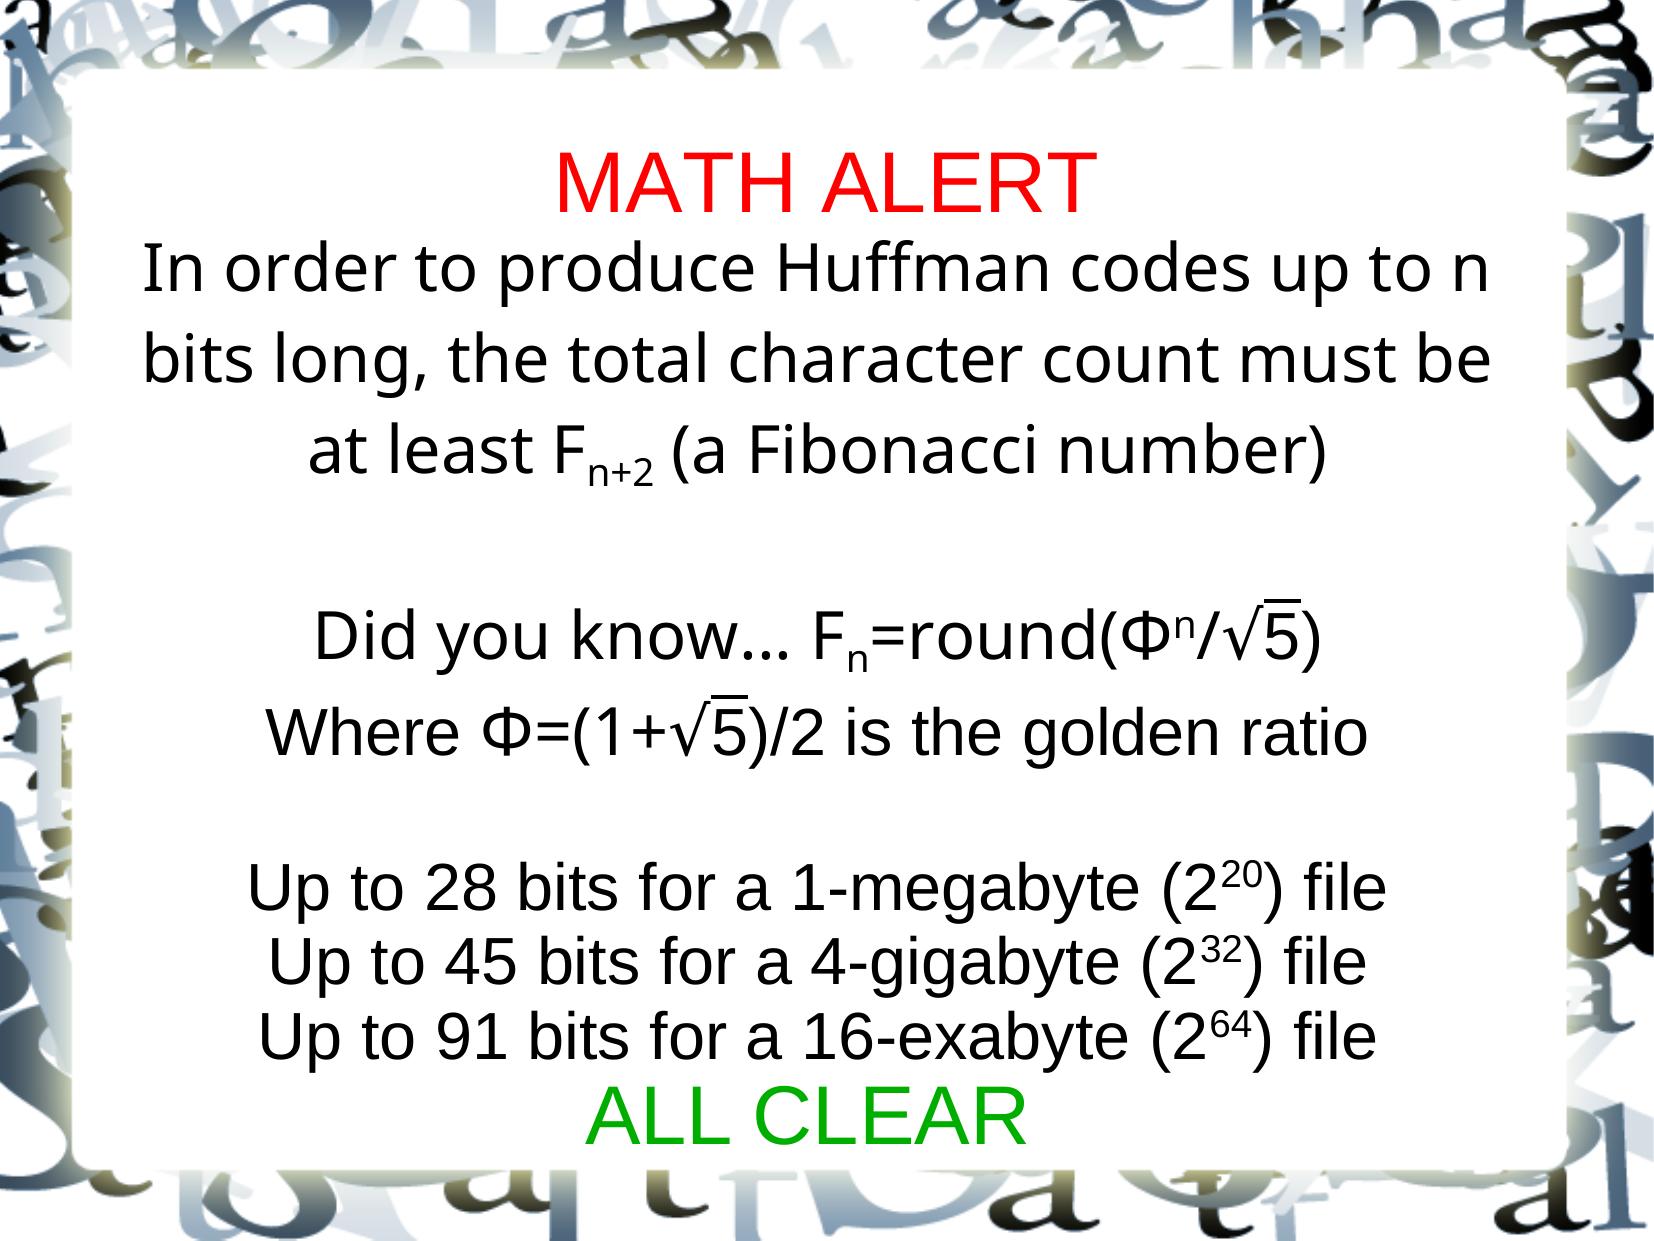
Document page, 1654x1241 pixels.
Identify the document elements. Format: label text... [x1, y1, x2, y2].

picture [0, 0, 1654, 1241]
subtitle In order to produce Huffman codes up to n bits long, the total character count must be at least Fn+2 (a Fibonacci number) Did you know... Fn=round(Φn/√5) Where Φ=(1+√5)/2 is the golden ratio Up to 28 bits for a 1-megabyte (220) file Up to 45 bits for a 4-gigabyte (232) file Up to 91 bits for a 16-exabyte (264) file [106, 250, 1530, 1044]
title MATH ALERT [82, 78, 1571, 287]
text_box ALL CLEAR [570, 1061, 1047, 1170]
